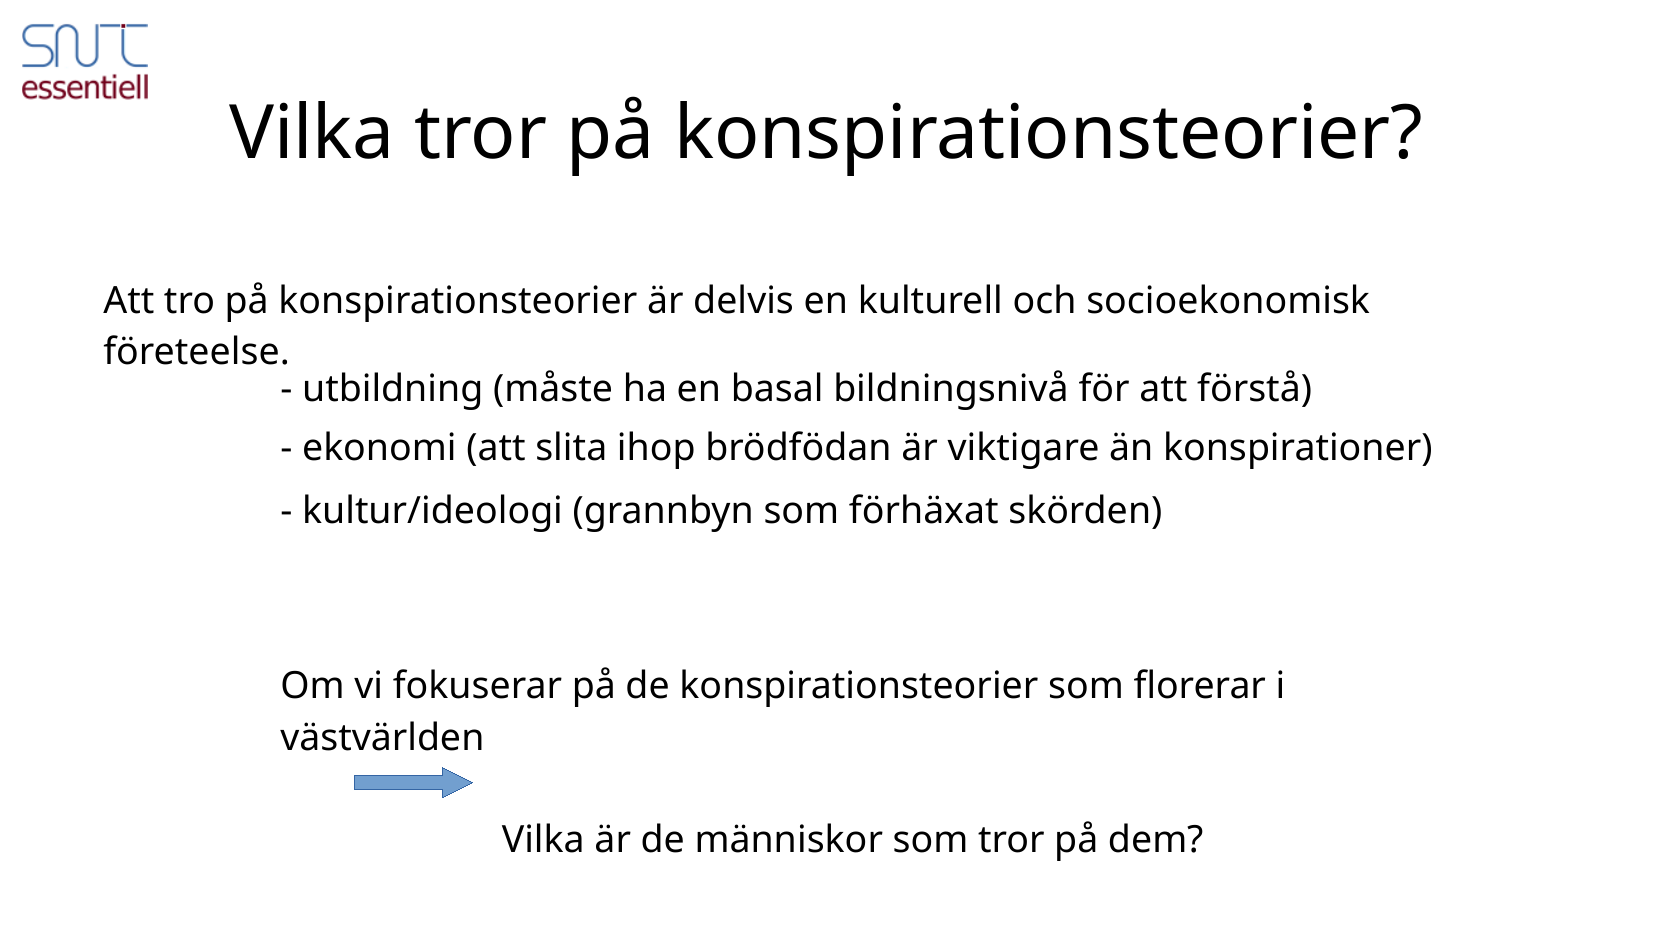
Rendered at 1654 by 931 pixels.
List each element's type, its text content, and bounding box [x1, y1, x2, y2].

text_box Att tro på konspirationsteorier är delvis en kulturell och socioekonomisk företeelse. [88, 265, 1565, 355]
text_box - utbildning (måste ha en basal bildningsnivå för att förstå) [265, 354, 1477, 413]
text_box - kultur/ideologi (grannbyn som förhäxat skörden) [265, 475, 1506, 538]
text_box [354, 767, 473, 798]
text_box - ekonomi (att slita ihop brödfödan är viktigare än konspirationer) [265, 413, 1506, 475]
text_box Om vi fokuserar på de konspirationsteorier som florerar i västvärlden Vilka är de människor som tror på dem? [265, 651, 1506, 827]
title Vilka tror på konspirationsteorier? [82, 51, 1571, 207]
picture [22, 0, 148, 125]
